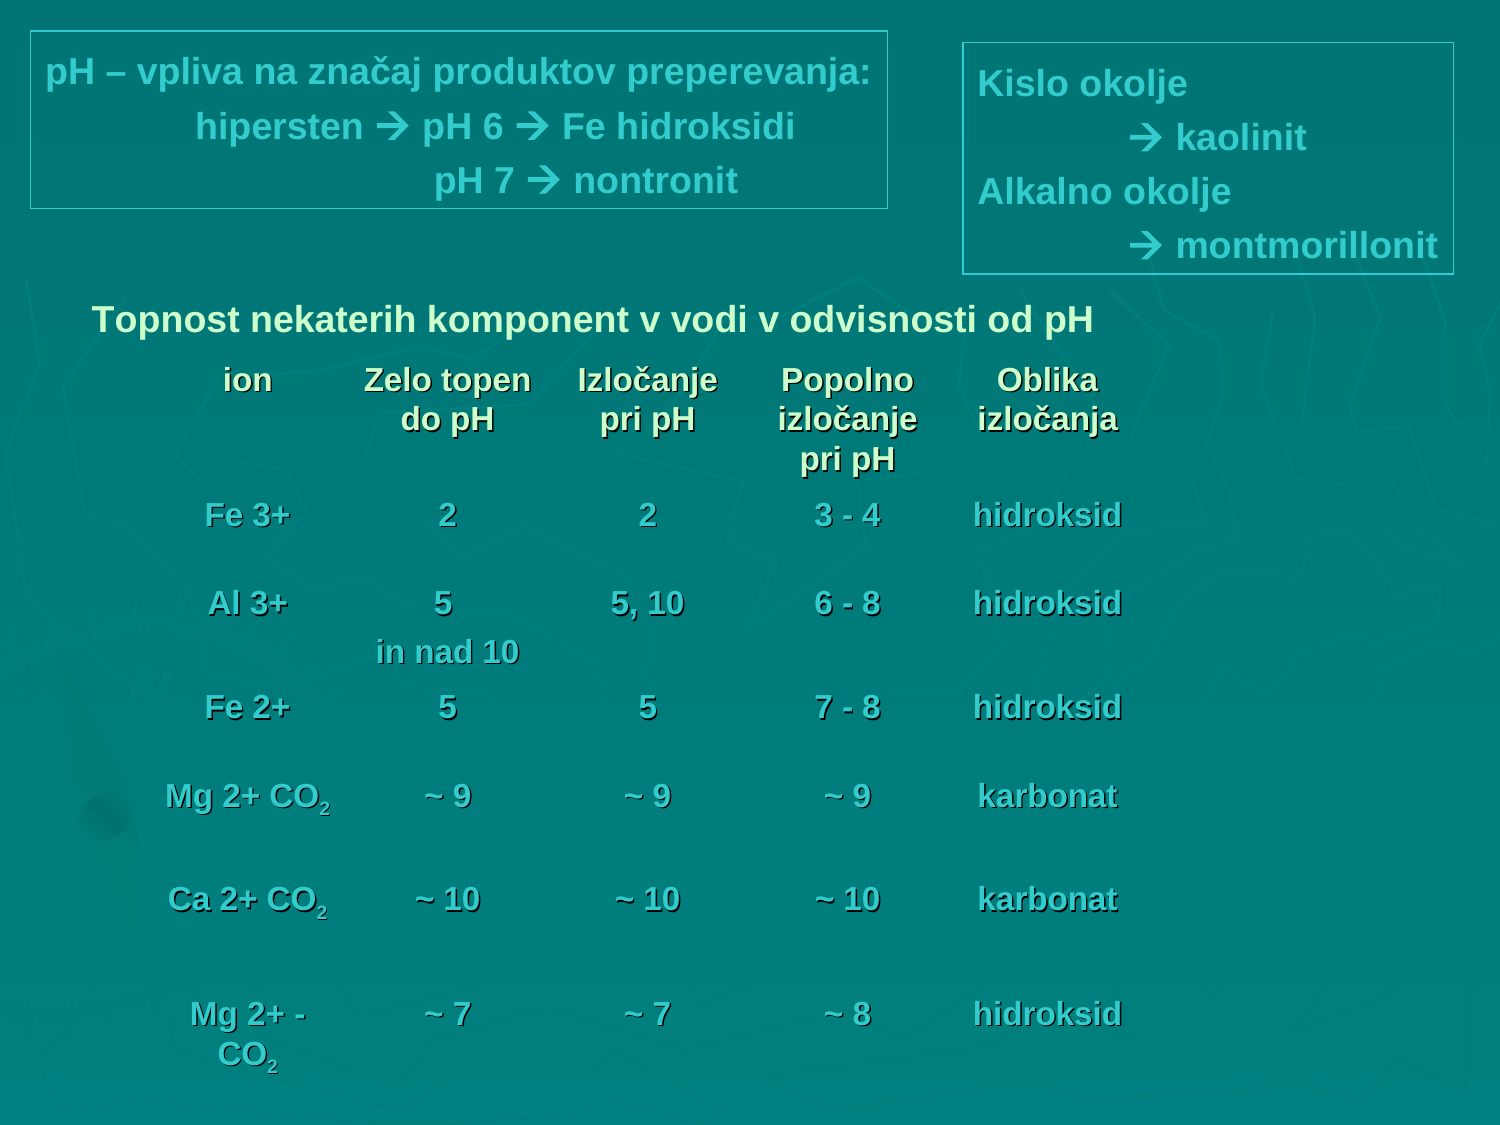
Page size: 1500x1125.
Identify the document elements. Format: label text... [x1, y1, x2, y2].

table_cell Mg 2+ CO2 [148, 766, 348, 870]
table_cell ~ 7 [548, 985, 748, 1088]
table_cell 5, 10 [548, 574, 748, 677]
table_cell hidroksid [948, 574, 1148, 677]
table_cell 2 [548, 485, 748, 574]
table_header Zelo topen do pH [348, 350, 548, 485]
table_cell ~ 8 [748, 985, 948, 1088]
table_header Popolno izločanje pri pH [748, 350, 948, 485]
table_header Izločanje pri pH [548, 350, 748, 485]
text_box Topnost nekaterih komponent v vodi v odvisnosti od pH [76, 278, 1229, 349]
table_cell ~ 9 [748, 766, 948, 870]
table_cell 6 - 8 [748, 574, 948, 677]
table_cell hidroksid [948, 985, 1148, 1088]
table_cell 5 in nad 10 [348, 574, 548, 677]
table_cell Mg 2+ -CO2 [148, 985, 348, 1088]
table_cell hidroksid [948, 677, 1148, 766]
table_cell 5 [548, 677, 748, 766]
table_header Oblika izločanja [948, 350, 1148, 485]
table_cell 5 [348, 677, 548, 766]
table_cell ~ 7 [348, 985, 548, 1088]
table_header ion [148, 350, 348, 485]
table_cell ~ 9 [348, 766, 548, 870]
table_cell Fe 3+ [148, 485, 348, 574]
table_cell ~ 9 [548, 766, 748, 870]
table_cell Al 3+ [148, 574, 348, 677]
text_box Kislo okolje  kaolinit Alkalno okolje  montmorillonit [962, 42, 1454, 274]
table_cell 7 - 8 [748, 677, 948, 766]
table_cell ~ 10 [548, 870, 748, 985]
table_cell karbonat [948, 870, 1148, 985]
table_cell karbonat [948, 766, 1148, 870]
table_cell Ca 2+ CO2 [148, 870, 348, 985]
table_cell 2 [348, 485, 548, 574]
table_cell 3 - 4 [748, 485, 948, 574]
table_cell Fe 2+ [148, 677, 348, 766]
table_cell ~ 10 [348, 870, 548, 985]
table_cell ~ 10 [748, 870, 948, 985]
text_box pH – vpliva na značaj produktov preperevanja: hipersten  pH 6  Fe hidroksidi pH 7  nontronit [30, 30, 888, 209]
table_cell hidroksid [948, 485, 1148, 574]
